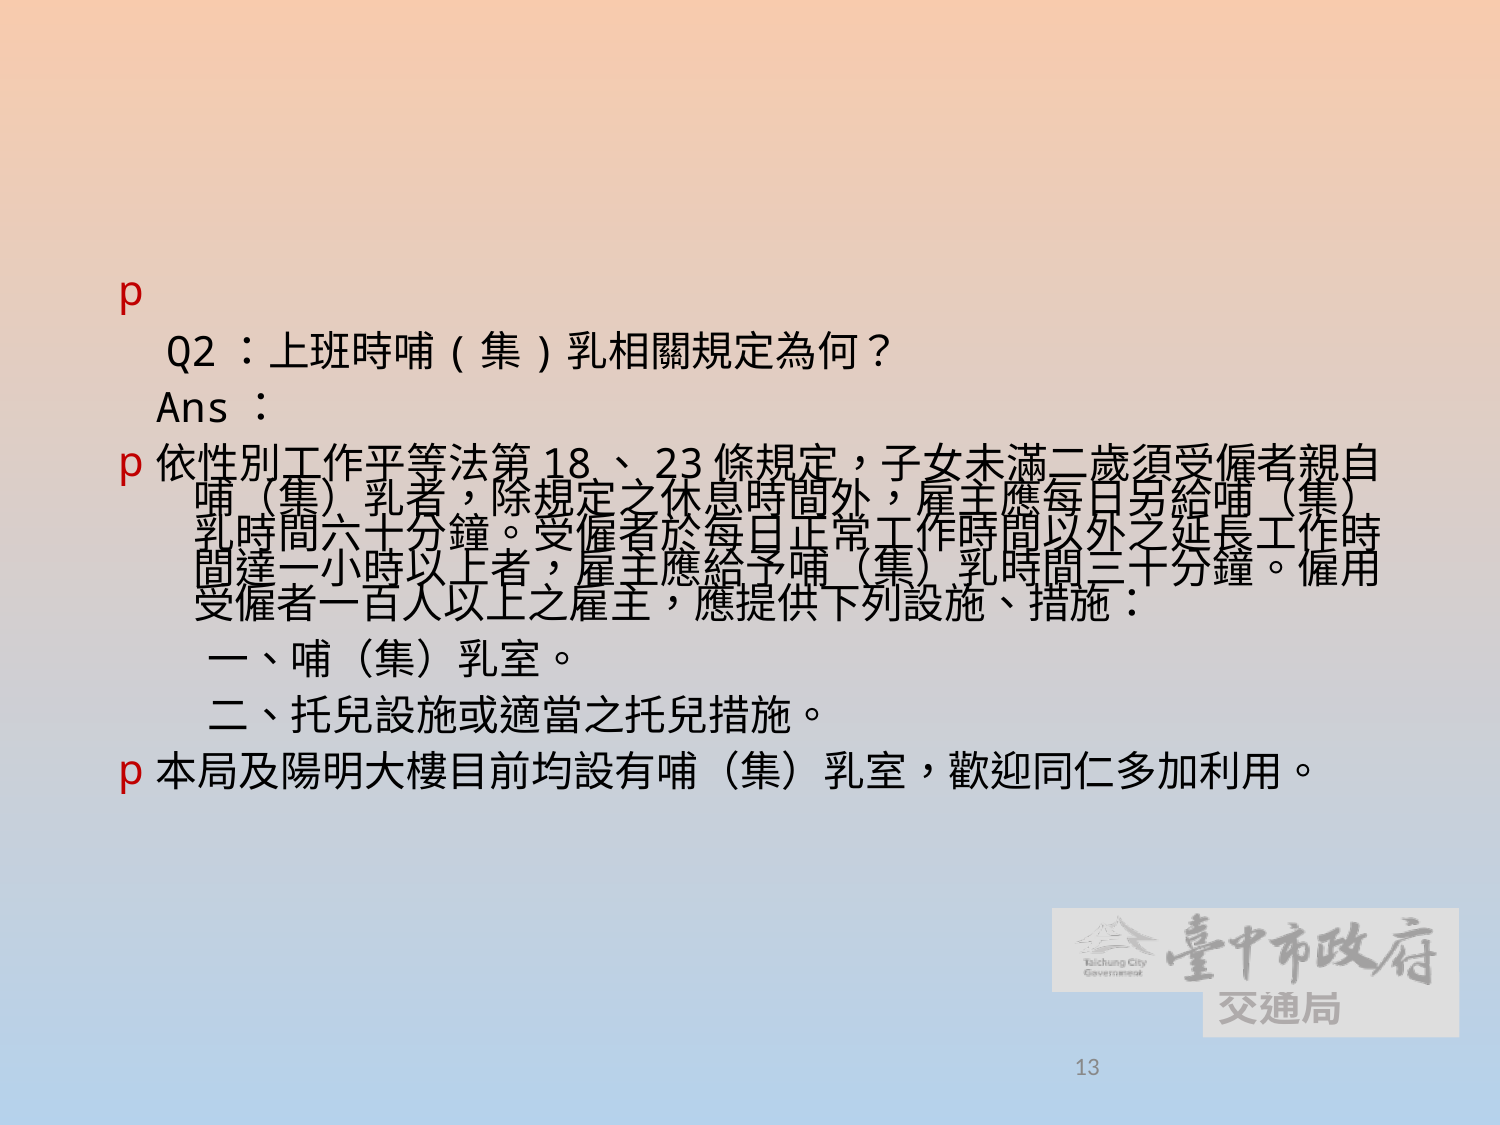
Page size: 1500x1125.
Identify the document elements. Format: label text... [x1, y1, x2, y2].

list Q2：上班時哺(集)乳相關規定為何？ Ans： 依性別工作平等法第18、23條規定，子女未滿二歲須受僱者親自哺（集）乳者，除規定之休息時間外，雇主應每日另給哺（集）乳時間六十分鐘。受僱者於每日正常工作時間以外之延長工作時間達一小時以上者，雇主應給予哺（集）乳時間三十分鐘。僱用受僱者一百人以上之雇主，應提供下列設施、措施： 一、哺（集）乳室。 二、托兒設施或適當之托兒措施。 本局及陽明大樓目前均設有哺（集）乳室，歡迎同仁多加利用。 [103, 253, 1397, 826]
text_box 13 [1059, 1042, 1397, 1087]
